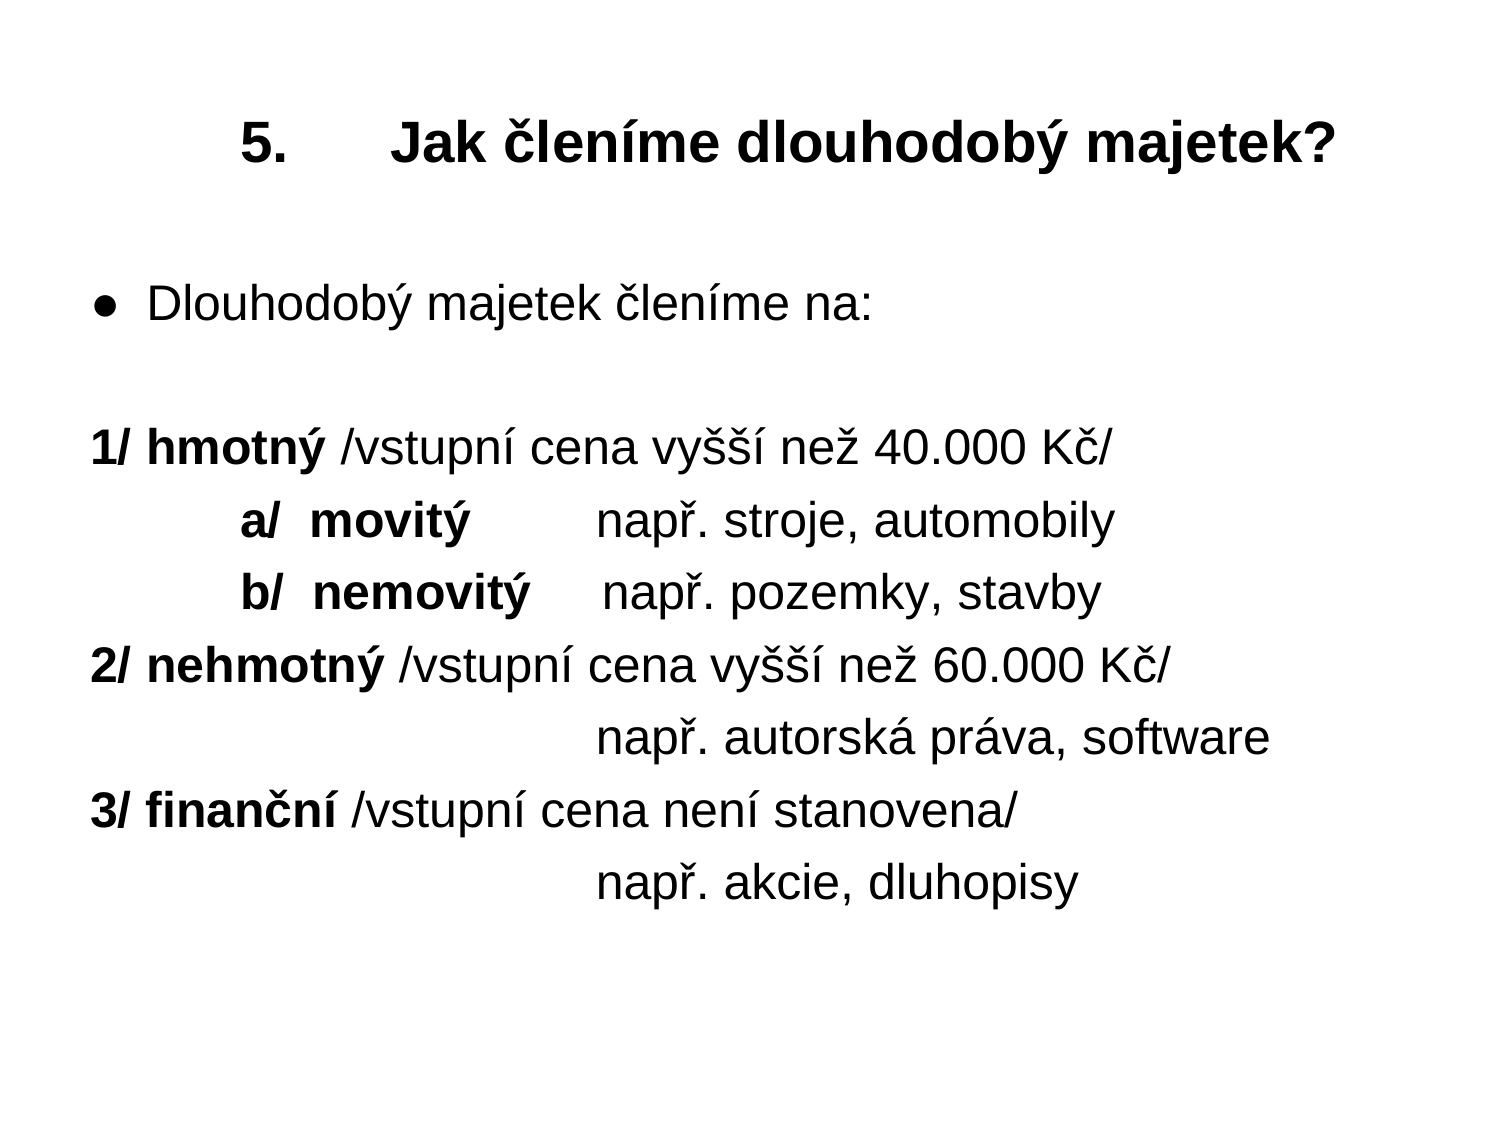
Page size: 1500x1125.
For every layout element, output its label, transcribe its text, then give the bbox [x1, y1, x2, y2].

list ● Dlouhodobý majetek členíme na: 1/ hmotný /vstupní cena vyšší než 40.000 Kč/ a/ movitý např. stroje, automobily b/ nemovitý např. pozemky, stavby 2/ nehmotný /vstupní cena vyšší než 60.000 Kč/ např. autorská práva, software 3/ finanční /vstupní cena není stanovena/ např. akcie, dluhopisy [75, 262, 1426, 1006]
title 5. Jak členíme dlouhodobý majetek? [75, 45, 1426, 233]
